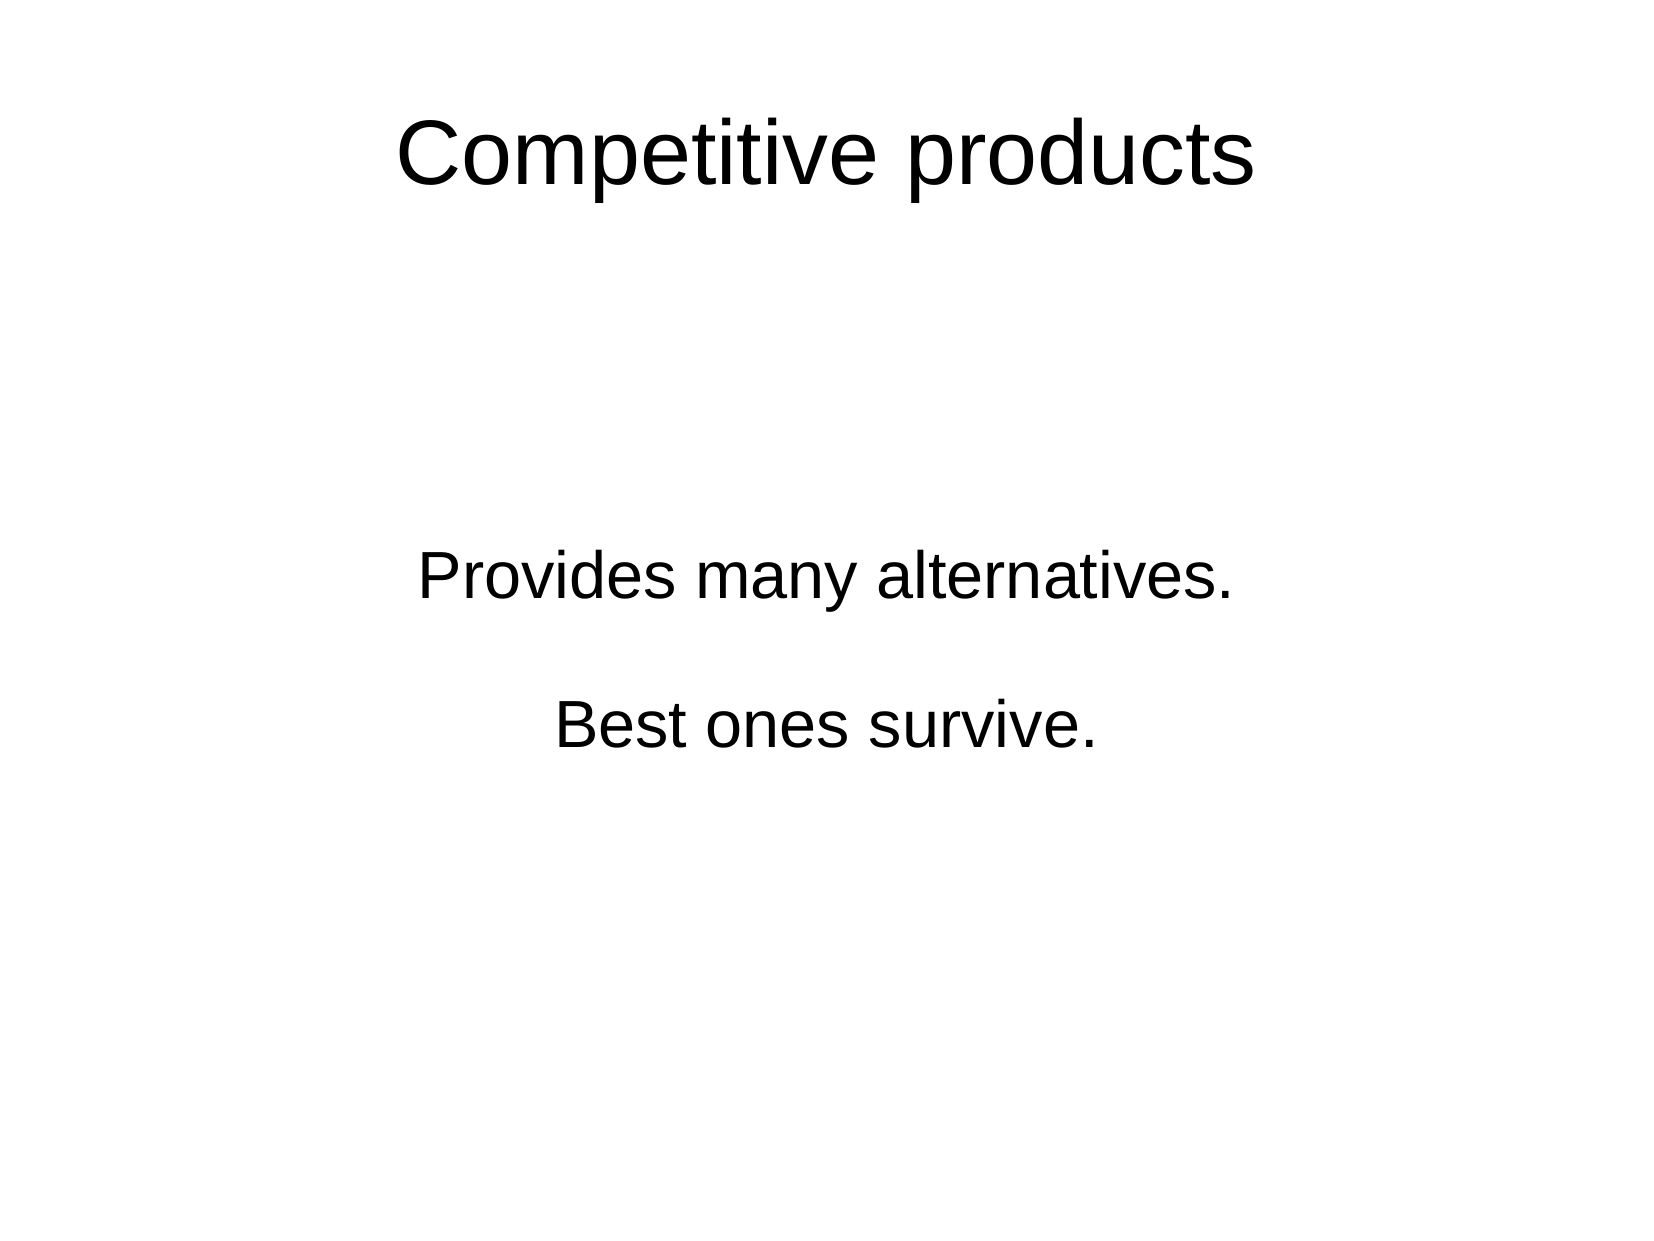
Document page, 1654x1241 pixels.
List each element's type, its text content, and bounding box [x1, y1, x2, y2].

title Competitive products [82, 49, 1571, 257]
subtitle Provides many alternatives. Best ones survive. [82, 290, 1571, 1010]
